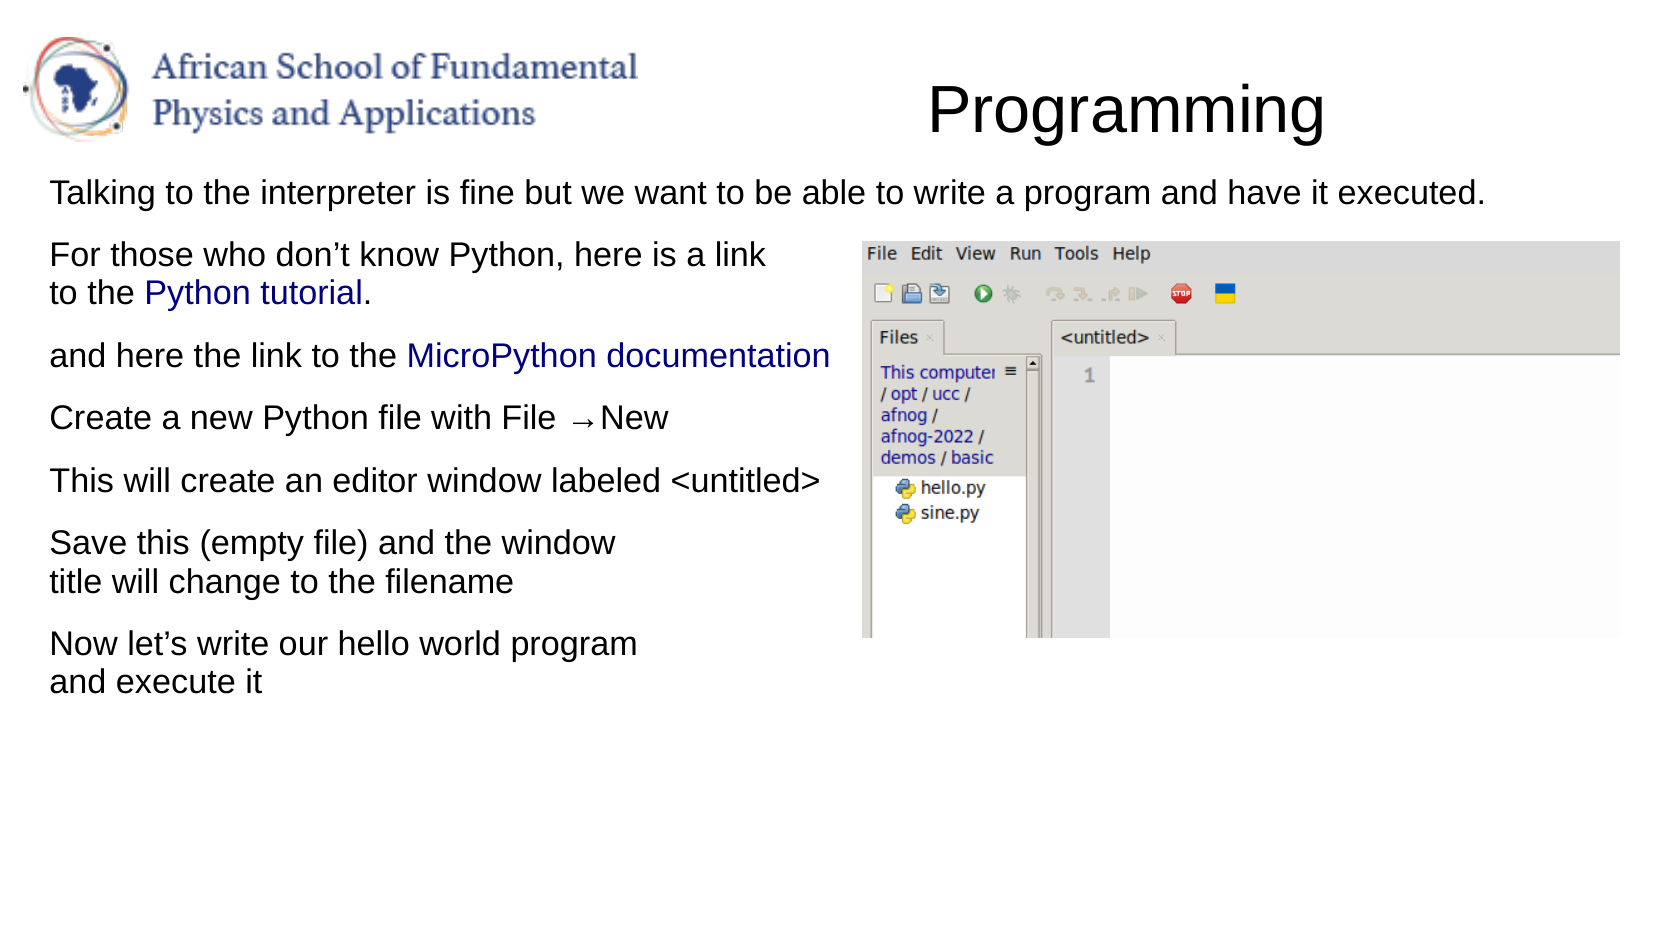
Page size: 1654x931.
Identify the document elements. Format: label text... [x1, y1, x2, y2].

picture [862, 241, 1620, 638]
title Programming [679, 32, 1576, 188]
picture [23, 37, 638, 142]
list Talking to the interpreter is fine but we want to be able to write a program and have it executed. For those who don’t know Python, here is a link to the Python tutorial. and here the link to the MicroPython documentation Create a new Python file with File →New This will create an editor window labeled <untitled> Save this (empty file) and the window title will change to the filename Now let’s write our hello world program and execute it [49, 173, 1538, 713]
